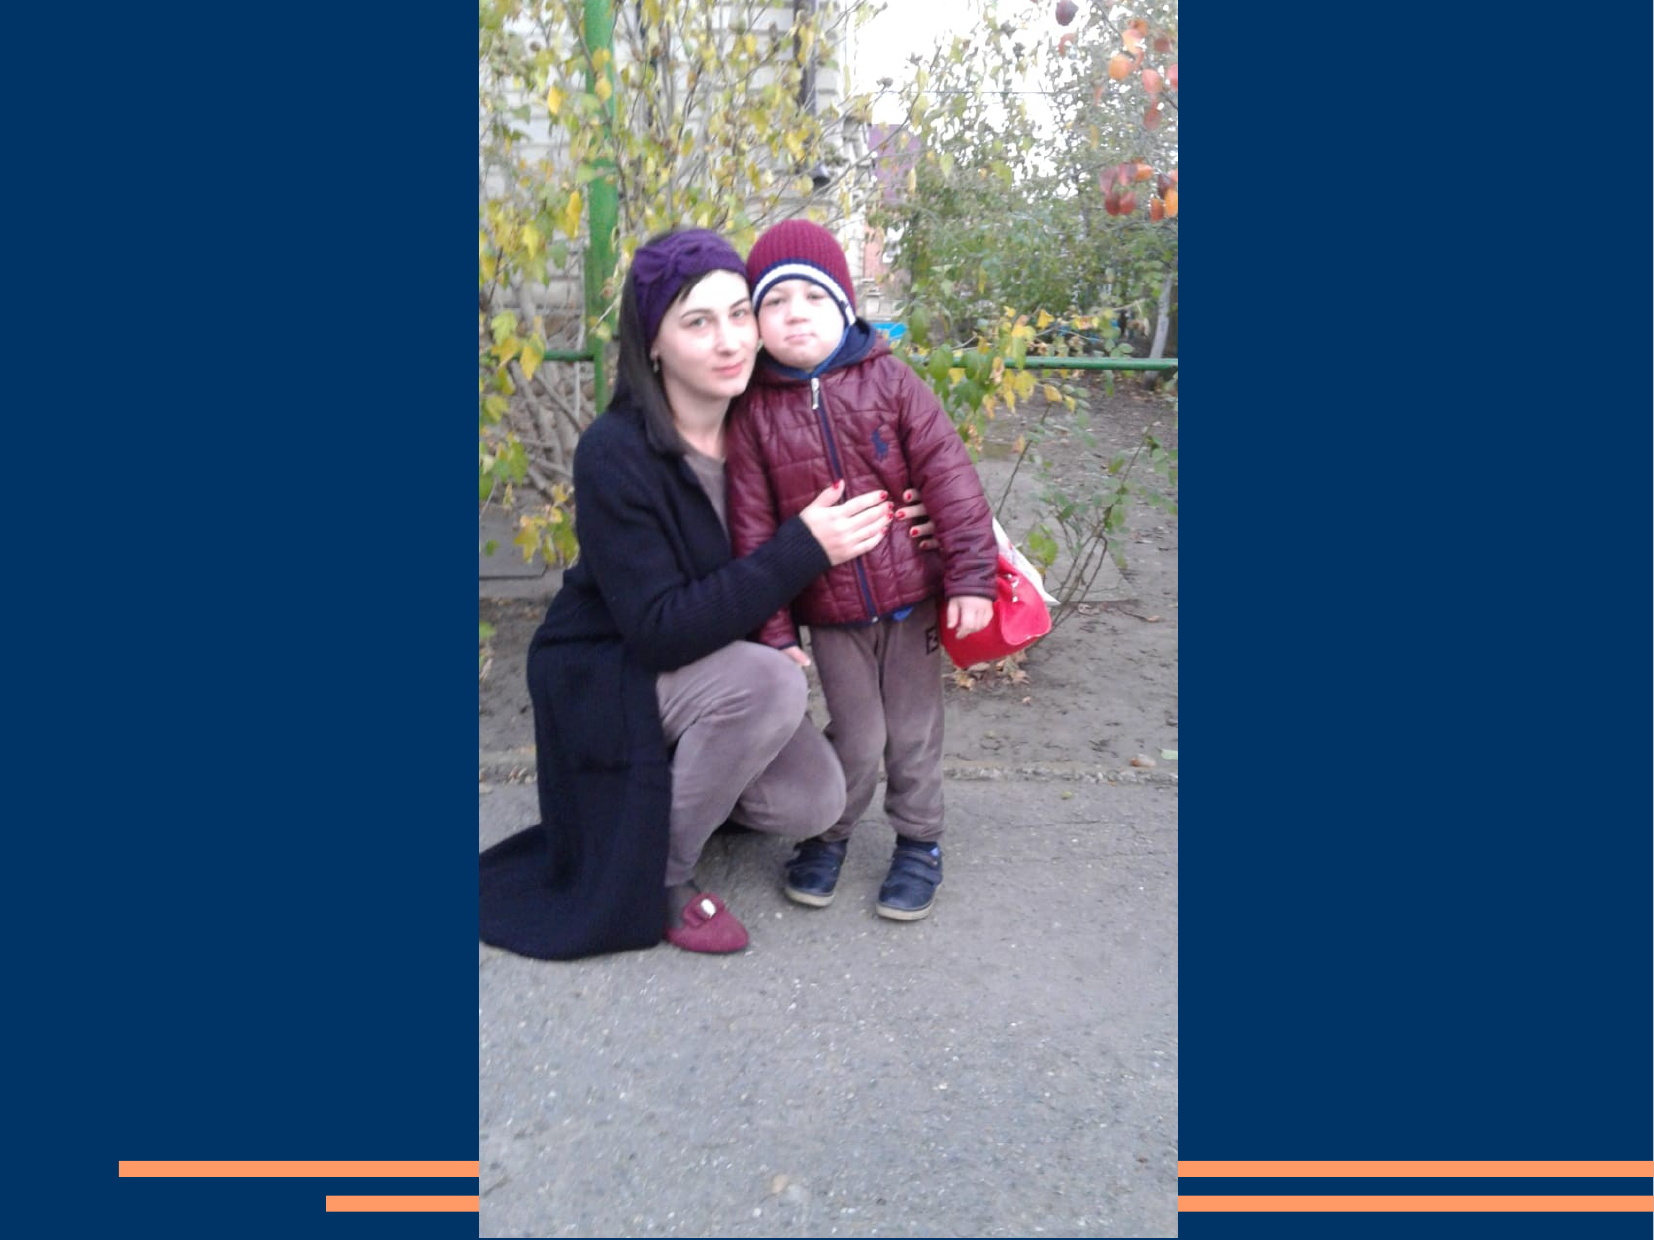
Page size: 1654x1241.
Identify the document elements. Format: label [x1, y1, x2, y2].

picture [479, 0, 1178, 1238]
